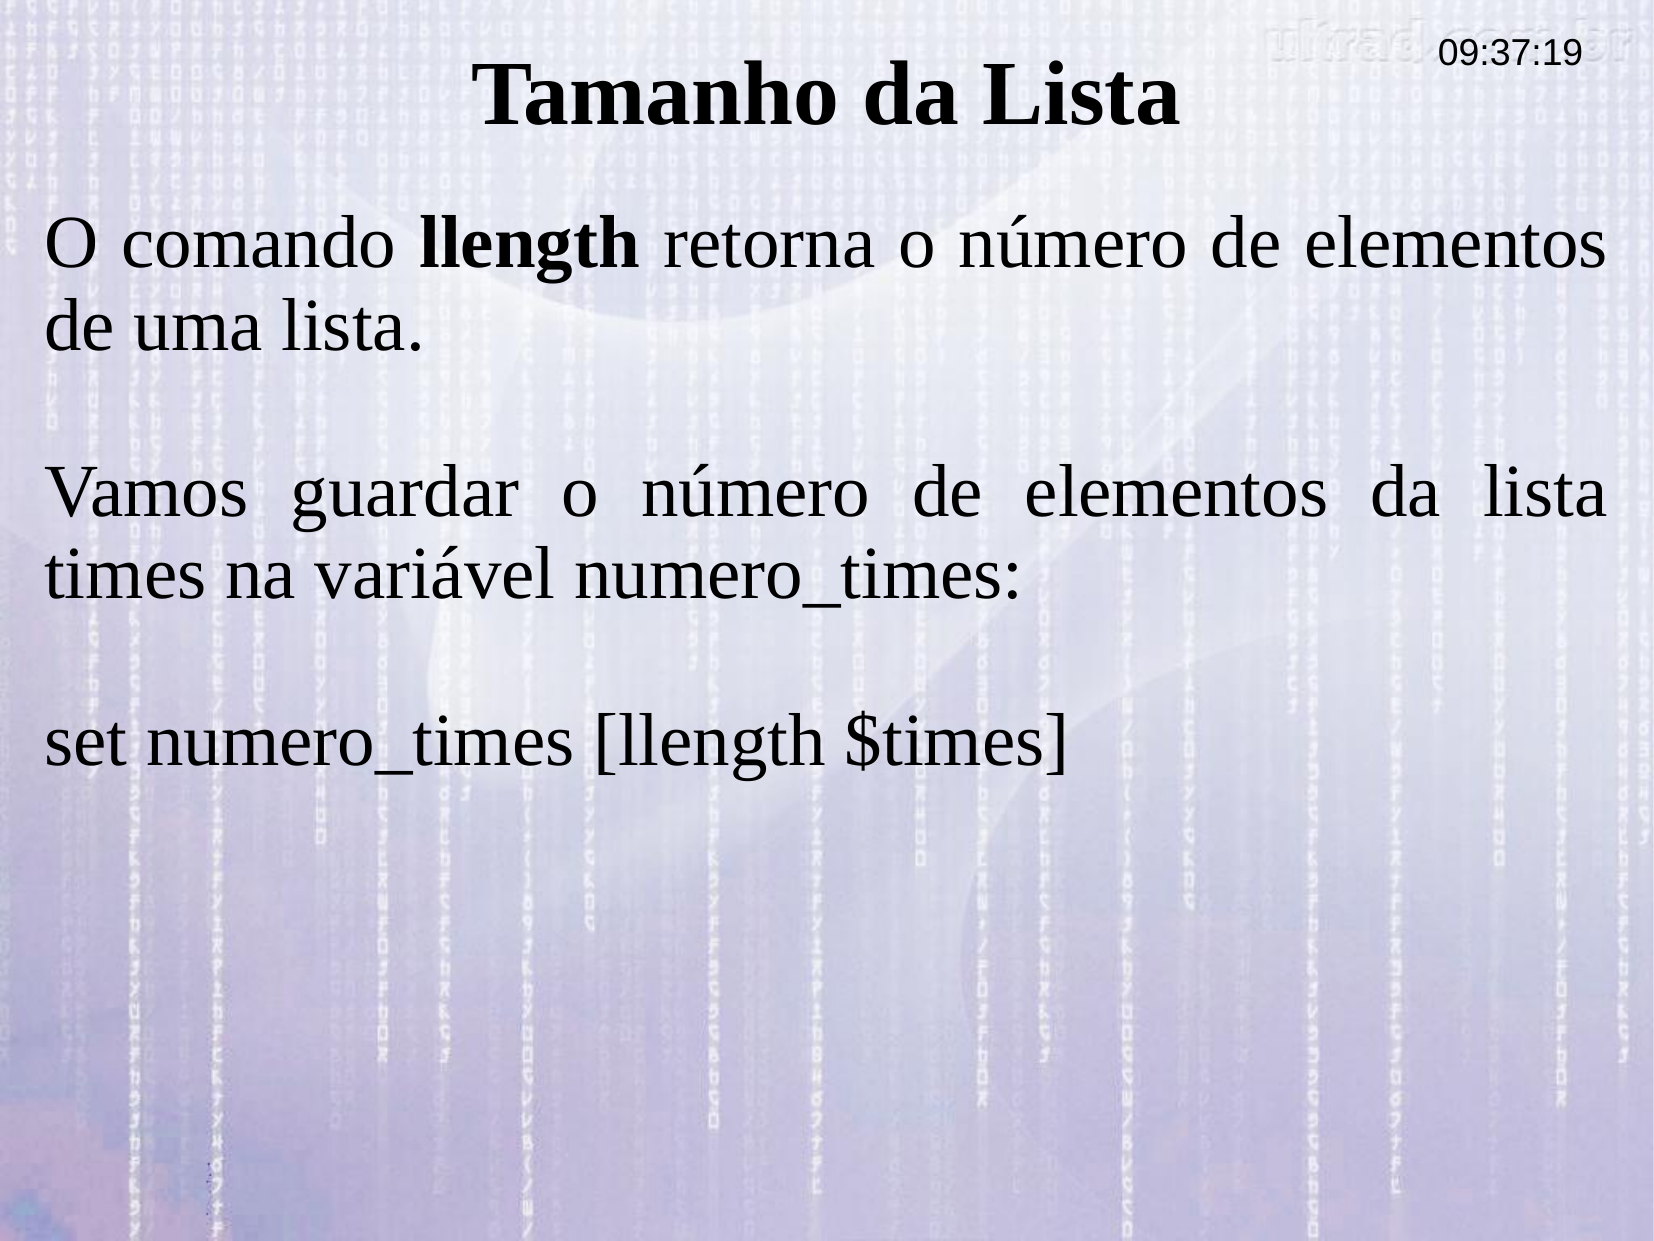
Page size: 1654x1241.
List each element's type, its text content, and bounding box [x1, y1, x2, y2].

picture [0, 0, 1654, 1241]
text_box 10:08:44 [1423, 23, 1631, 94]
text_box Tamanho da Lista [29, 35, 1625, 171]
text_box O comando llength retorna o número de elementos de uma lista. Vamos guardar o número de elementos da lista times na variável numero_times: set numero_times [llength $times] [29, 193, 1625, 851]
